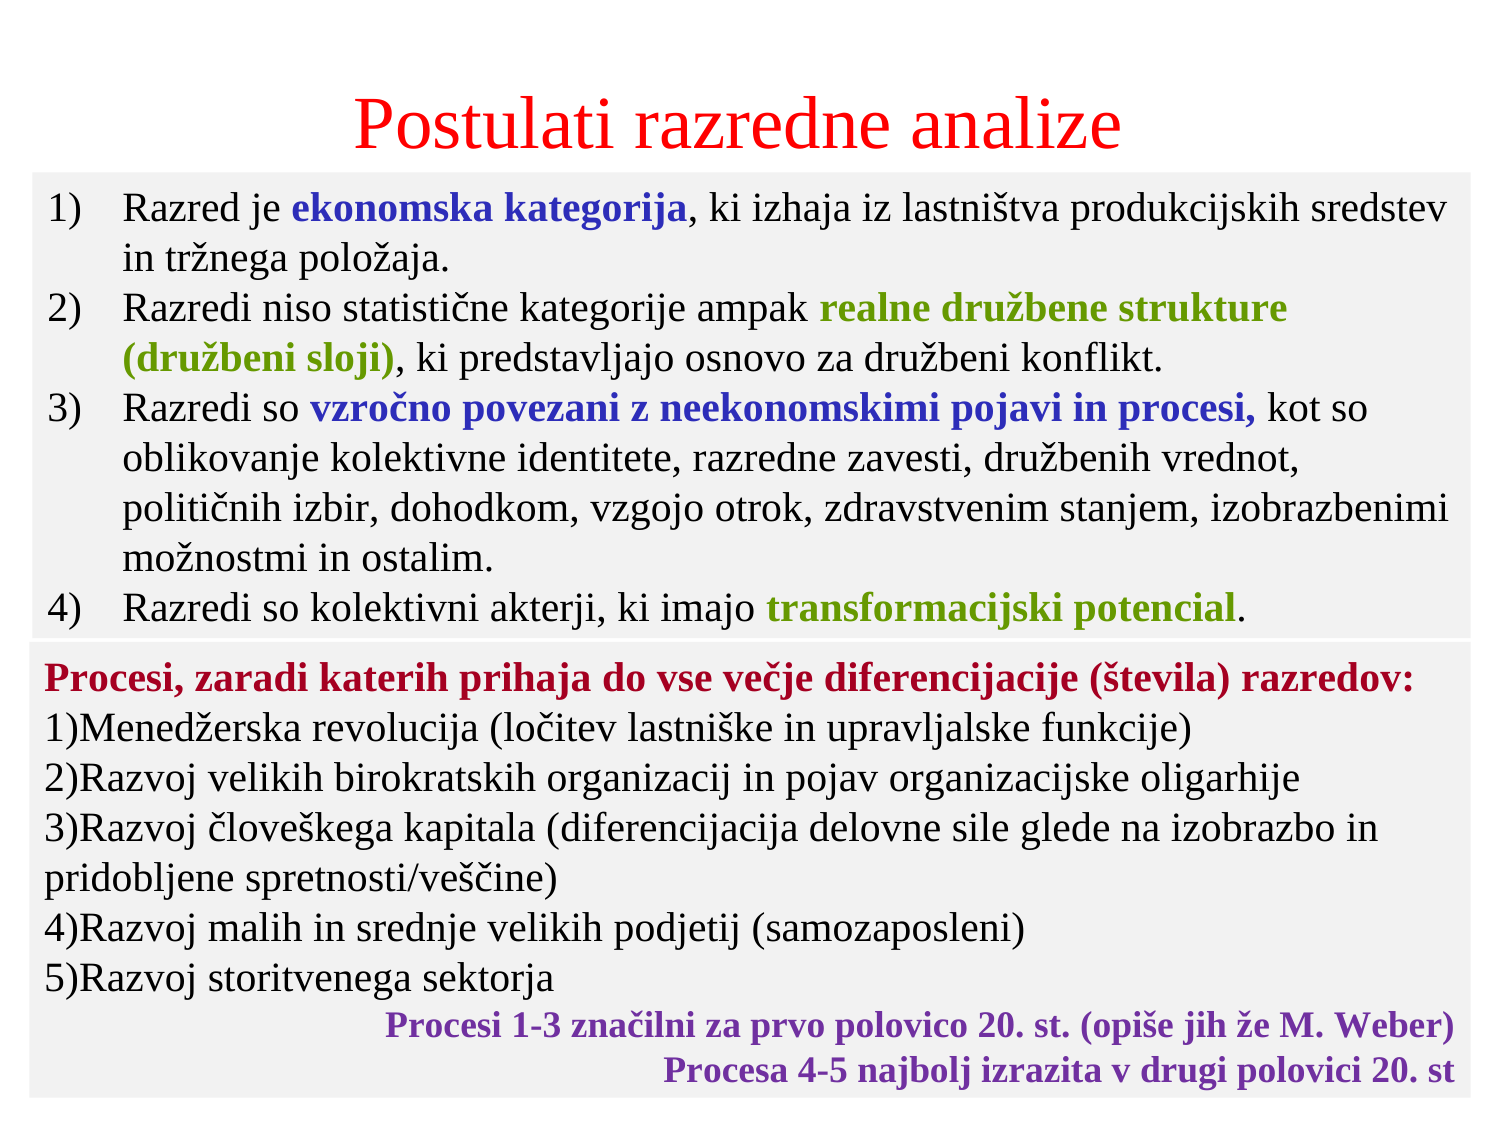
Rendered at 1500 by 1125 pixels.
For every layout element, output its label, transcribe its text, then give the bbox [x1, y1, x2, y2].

text_box Procesi, zaradi katerih prihaja do vse večje diferencijacije (števila) razredov: Menedžerska revolucija (ločitev lastniške in upravljalske funkcije) Razvoj velikih birokratskih organizacij in pojav organizacijske oligarhije Razvoj človeškega kapitala (diferencijacija delovne sile glede na izobrazbo in pridobljene spretnosti/veščine) Razvoj malih in srednje velikih podjetij (samozaposleni) Razvoj storitvenega sektorja Procesi 1-3 značilni za prvo polovico 20. st. (opiše jih že M. Weber) Procesa 4-5 najbolj izrazita v drugi polovici 20. st [29, 641, 1471, 1098]
text_box Postulati razredne analize [218, 66, 1258, 172]
text_box Razred je ekonomska kategorija, ki izhaja iz lastništva produkcijskih sredstev in tržnega položaja. Razredi niso statistične kategorije ampak realne družbene strukture (družbeni sloji), ki predstavljajo osnovo za družbeni konflikt. Razredi so vzročno povezani z neekonomskimi pojavi in procesi, kot so oblikovanje kolektivne identitete, razredne zavesti, družbenih vrednot, političnih izbir, dohodkom, vzgojo otrok, zdravstvenim stanjem, izobrazbenimi možnostmi in ostalim. Razredi so kolektivni akterji, ki imajo transformacijski potencial. [32, 172, 1471, 639]
